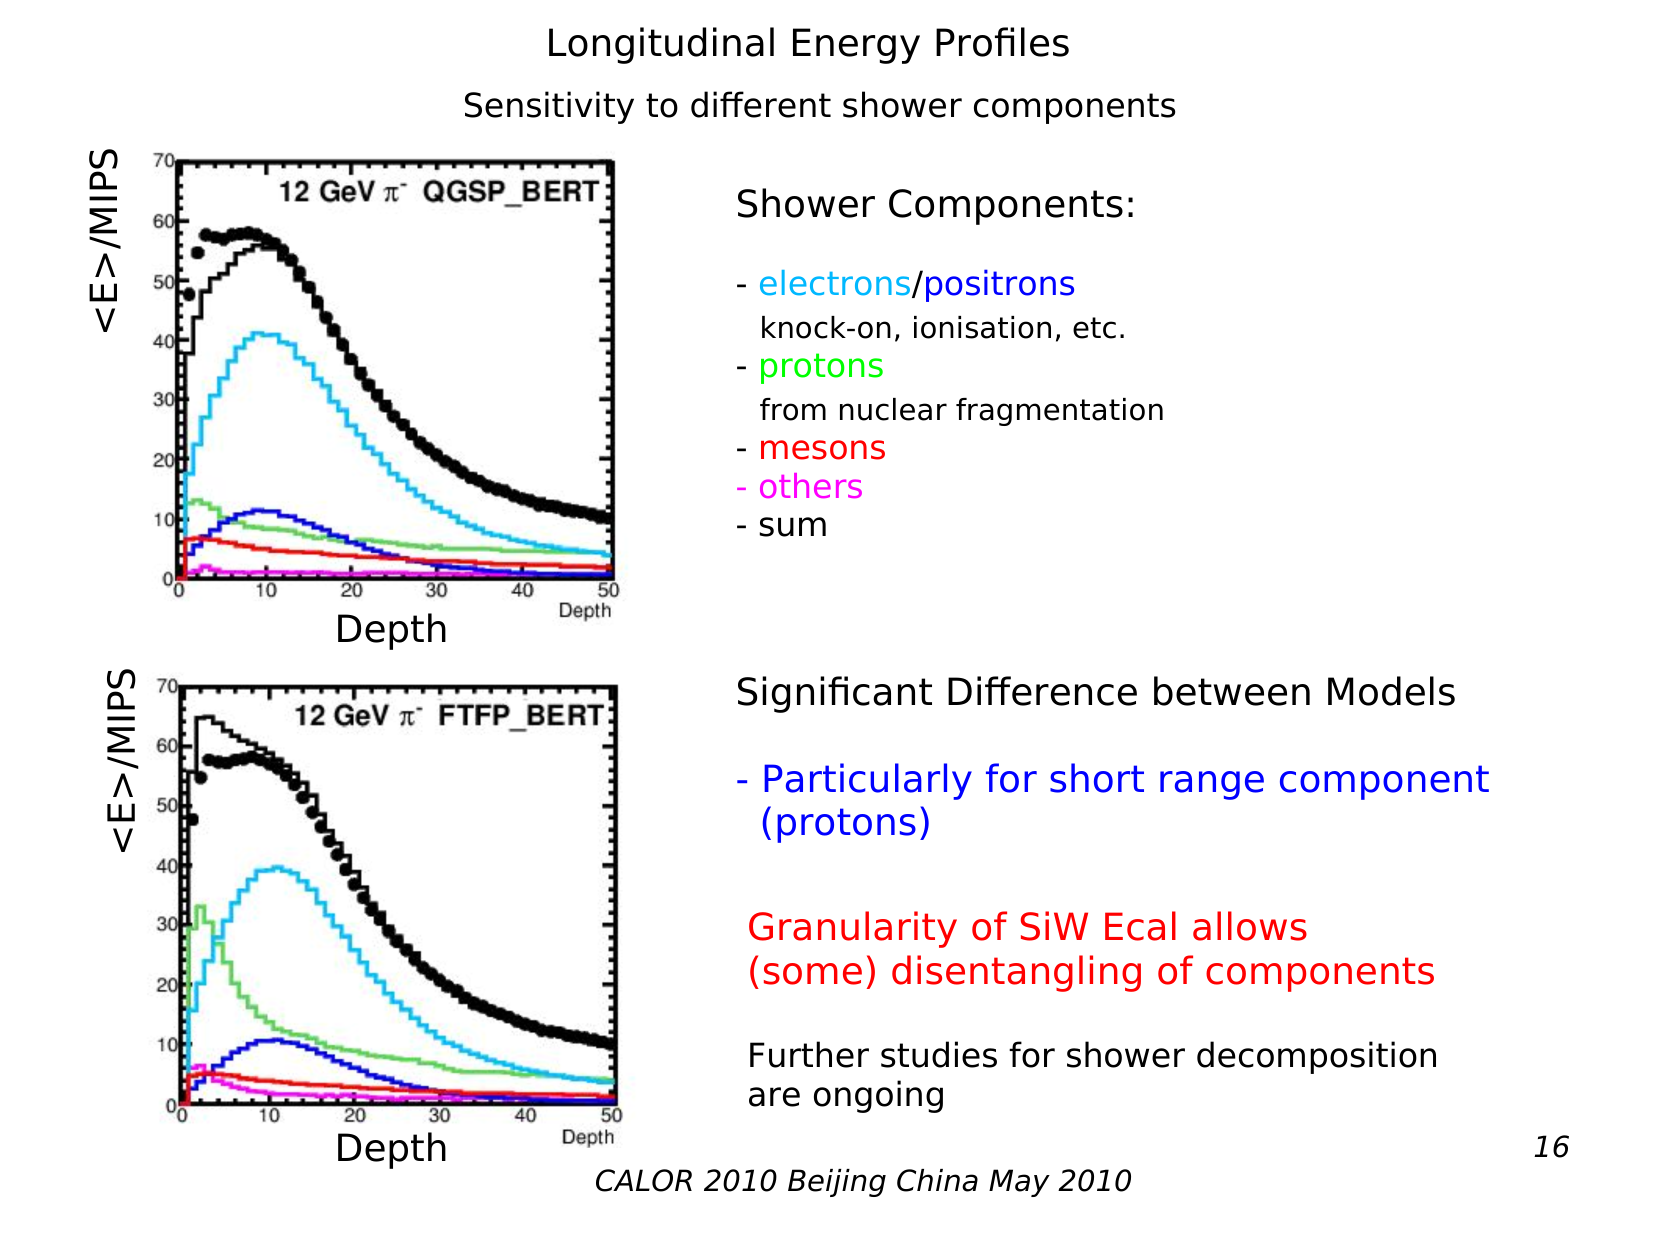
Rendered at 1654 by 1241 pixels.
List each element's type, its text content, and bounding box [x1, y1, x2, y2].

text_box Depth [319, 1119, 464, 1179]
text_box <E>/MIPS [92, 652, 152, 872]
picture [126, 132, 660, 626]
text_box Granularity of SiW Ecal allows (some) disentangling of components Further studies for shower decomposition are ongoing [732, 898, 1456, 1122]
text_box Depth [319, 600, 464, 659]
text_box Longitudinal Energy Profiles [530, 13, 1087, 73]
text_box Shower Components: - electrons/positrons knock-on, ionisation, etc. - protons from nuclear fragmentation - mesons - others - sum [720, 175, 1181, 553]
text_box <E>/MIPS [75, 132, 134, 352]
text_box Significant Difference between Models - Particularly for short range component (protons) [720, 662, 1506, 939]
picture [134, 656, 649, 1148]
text_box Sensitivity to different shower components [448, 78, 1205, 133]
